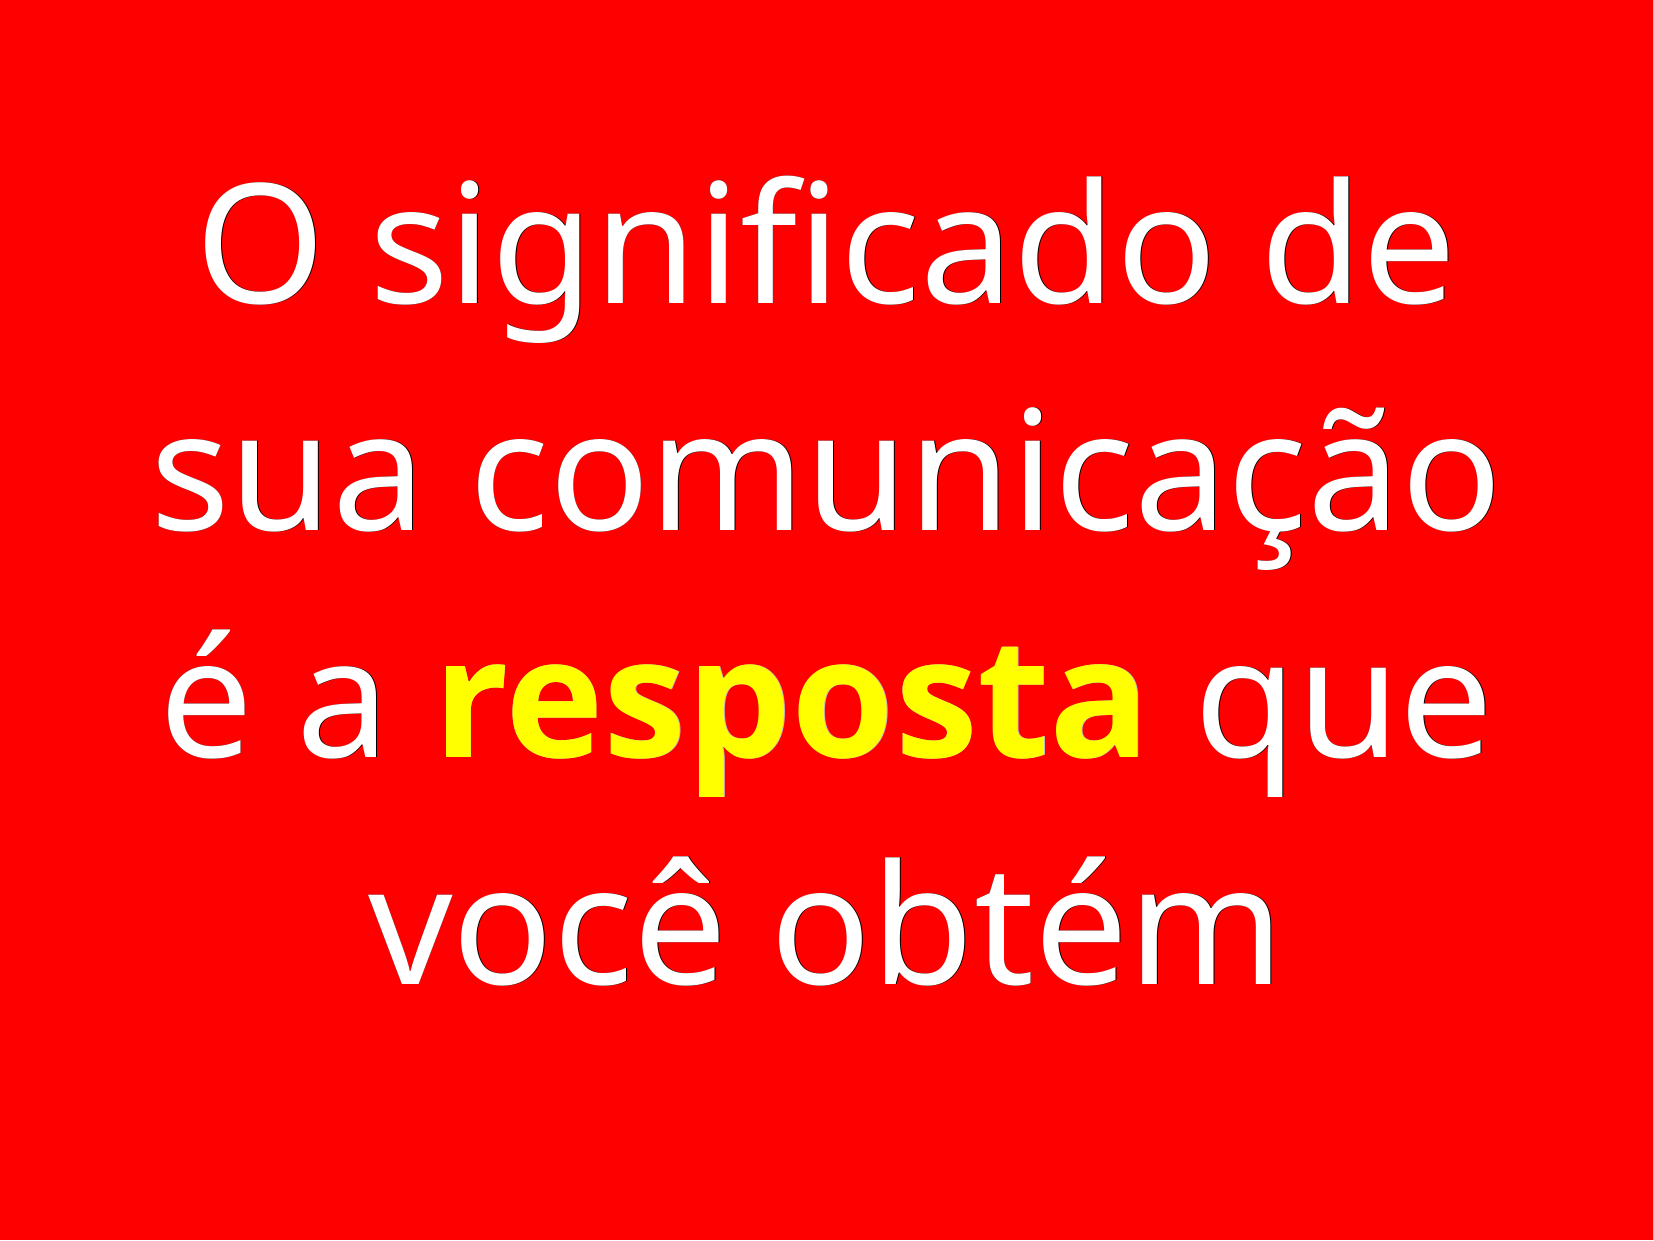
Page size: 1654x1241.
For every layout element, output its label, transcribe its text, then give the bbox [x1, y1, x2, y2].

subtitle O significado de sua comunicação é a resposta que você obtém [82, 49, 1571, 1109]
